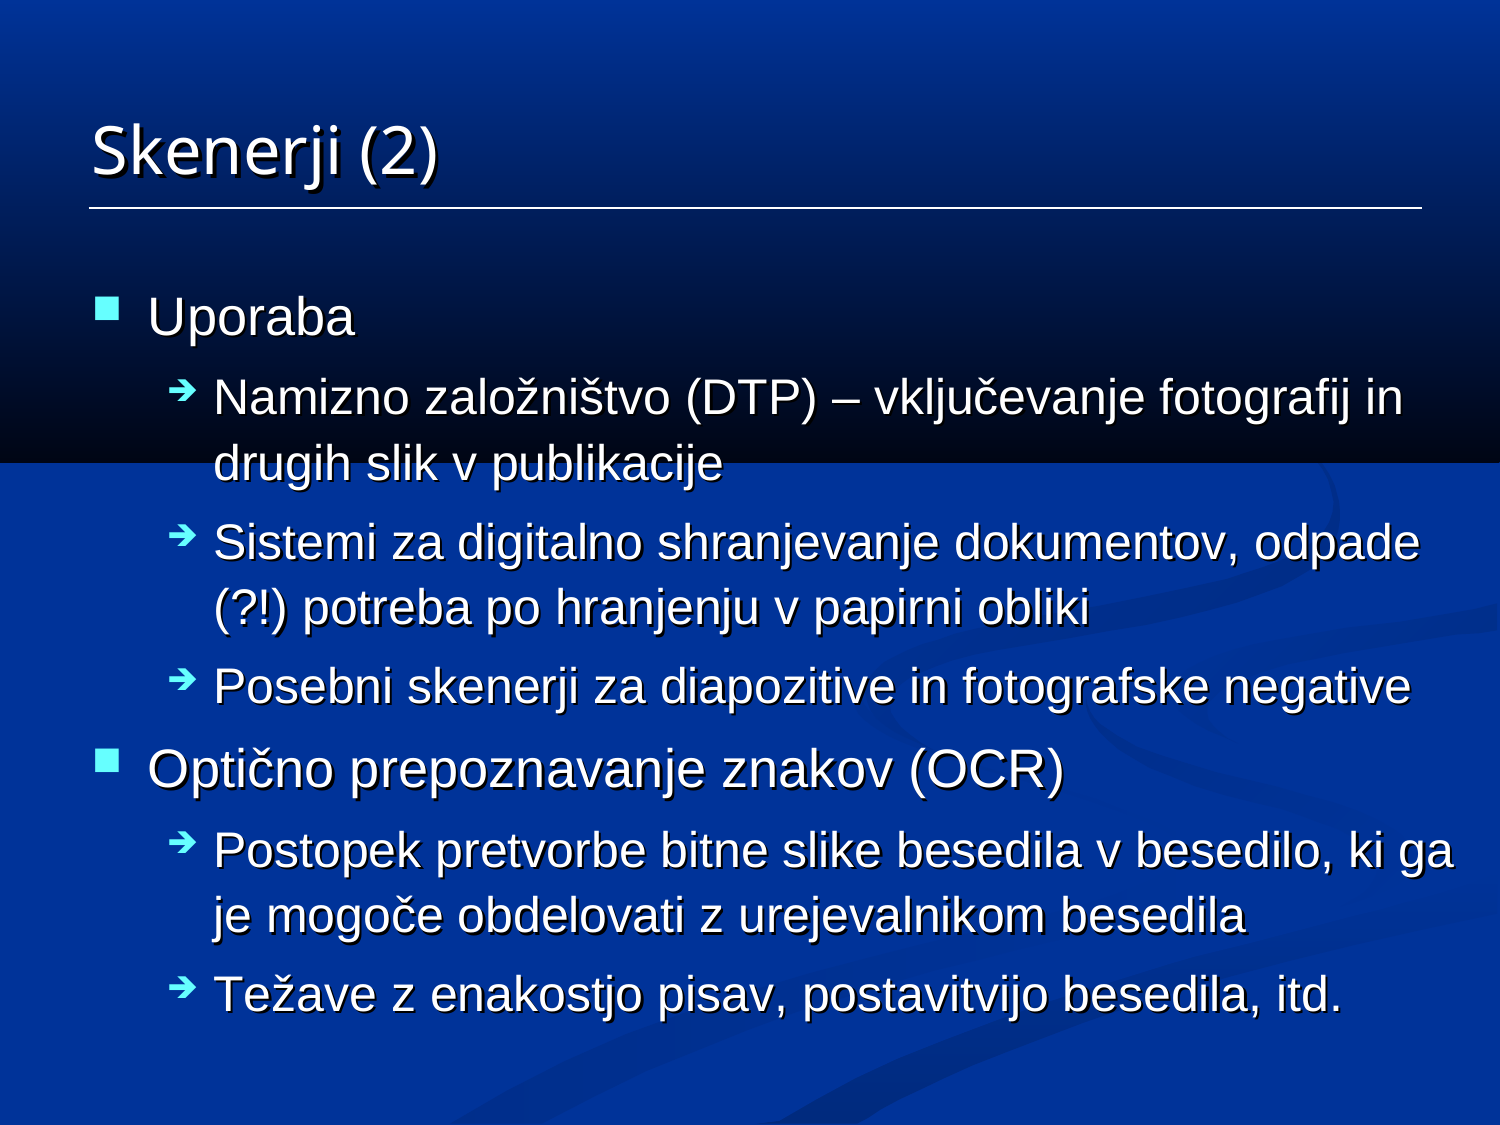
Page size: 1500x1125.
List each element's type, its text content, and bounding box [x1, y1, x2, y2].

list Uporaba Namizno založništvo (DTP) – vključevanje fotografij in drugih slik v publikacije Sistemi za digitalno shranjevanje dokumentov, odpade (?!) potreba po hranjenju v papirni obliki Posebni skenerji za diapozitive in fotografske negative Optično prepoznavanje znakov (OCR) Postopek pretvorbe bitne slike besedila v besedilo, ki ga je mogoče obdelovati z urejevalnikom besedila Težave z enakostjo pisav, postavitvijo besedila, itd. [76, 267, 1471, 1071]
text_box Skenerji (2) [76, 54, 1352, 242]
